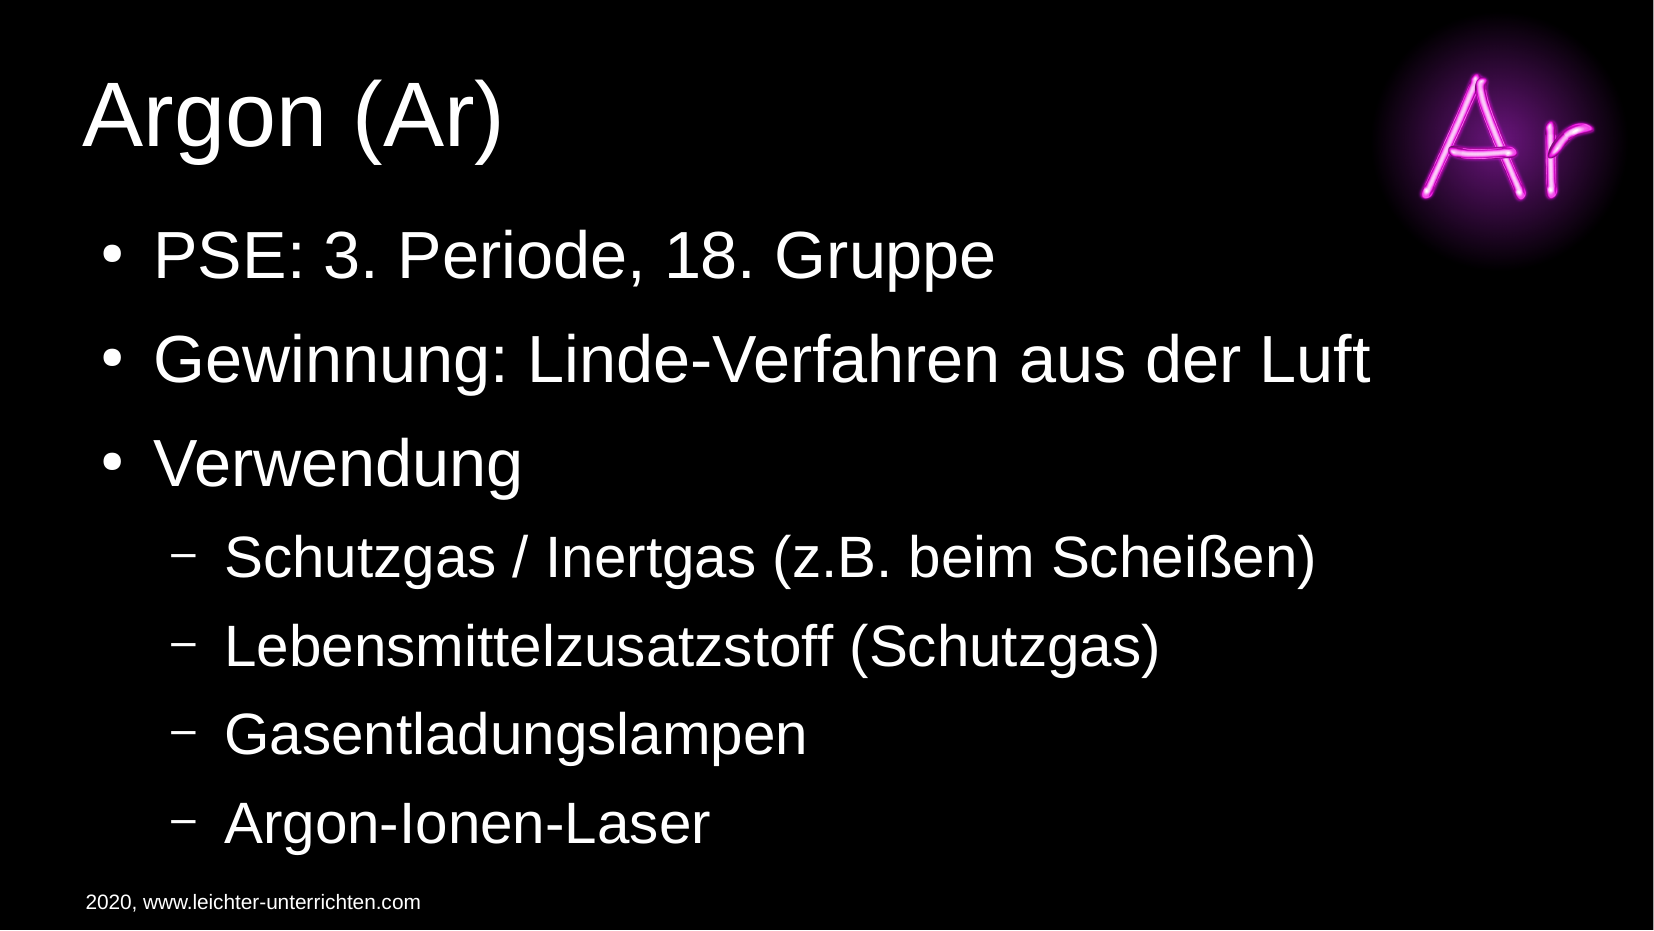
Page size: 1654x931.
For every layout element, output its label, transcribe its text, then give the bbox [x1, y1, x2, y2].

picture [1346, 11, 1653, 272]
list PSE: 3. Periode, 18. Gruppe Gewinnung: Linde-Verfahren aus der Luft Verwendung Schutzgas / Inertgas (z.B. beim Scheißen) Lebensmittelzusatzstoff (Schutzgas) Gasentladungslampen Argon-Ionen-Laser [82, 217, 1571, 875]
title Argon (Ar) [82, 37, 1346, 193]
